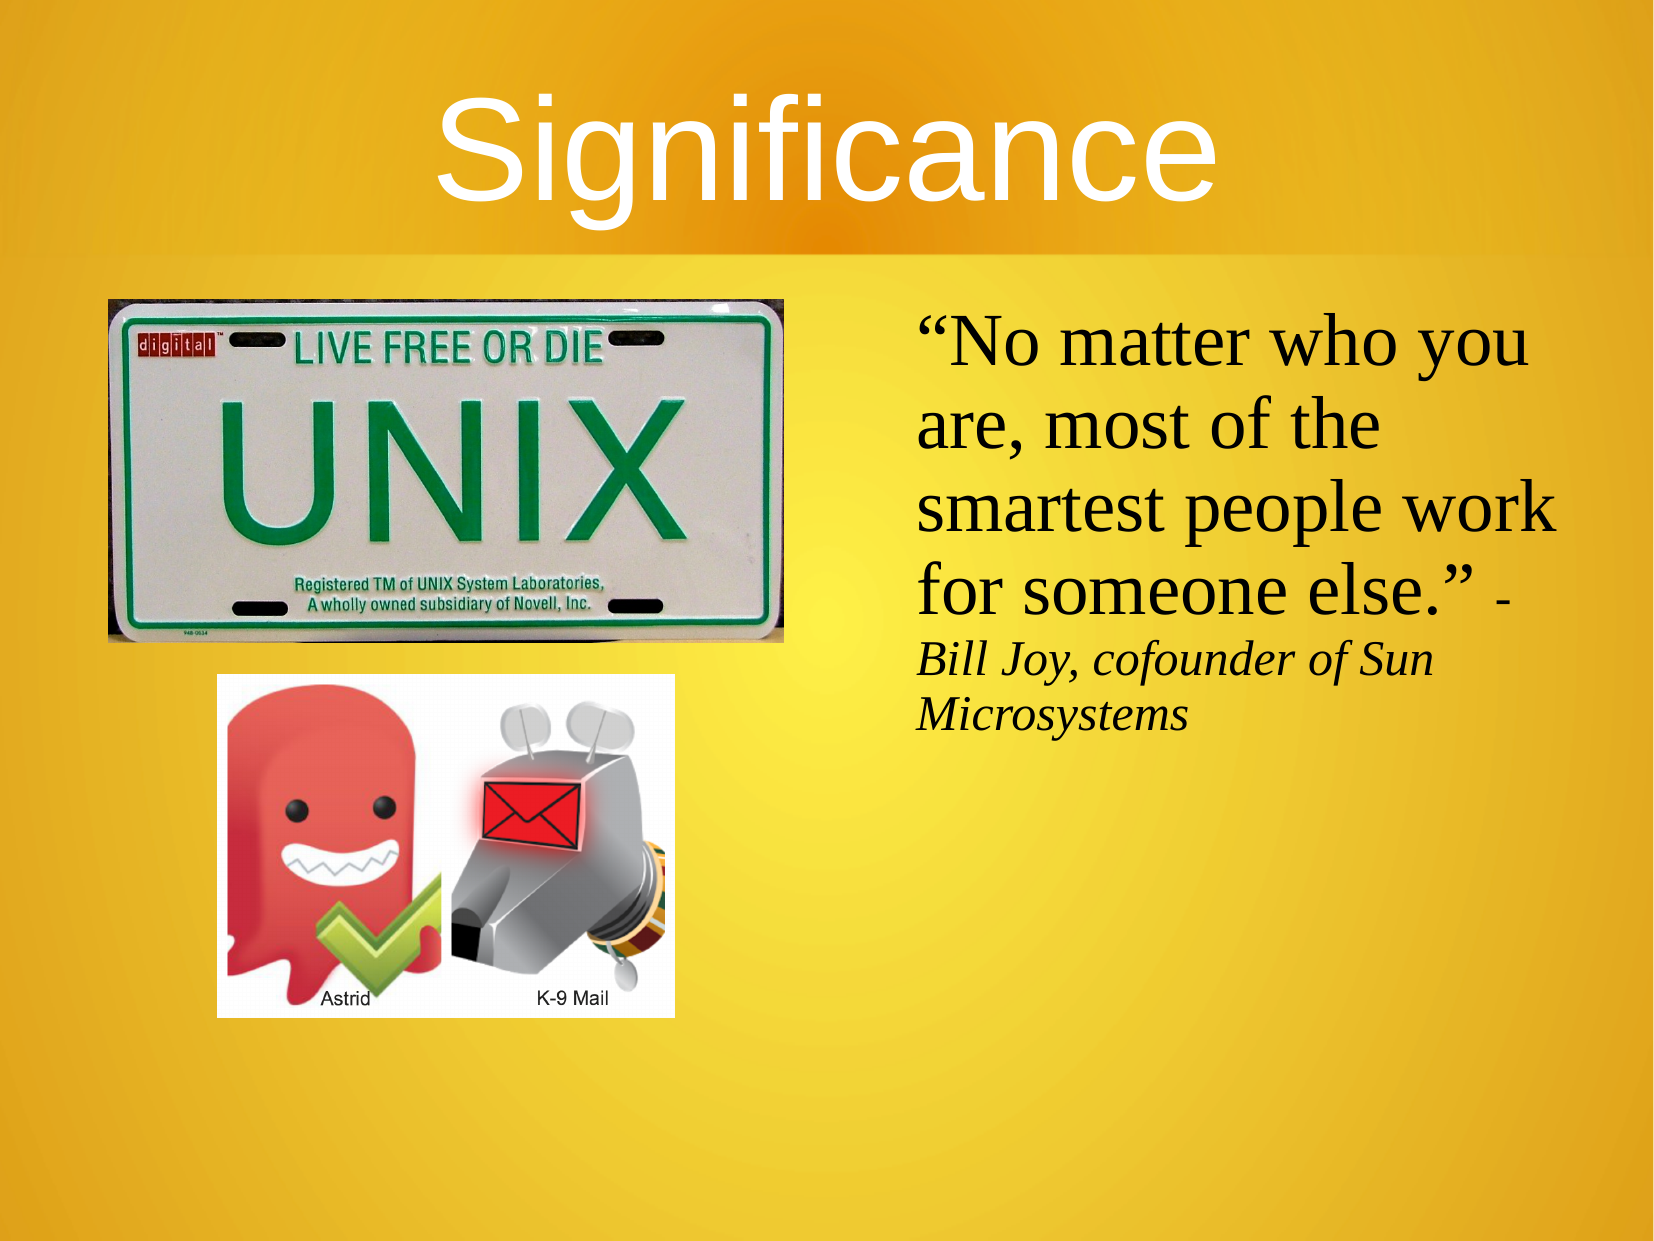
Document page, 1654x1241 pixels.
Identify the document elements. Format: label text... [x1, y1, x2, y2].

picture [0, 0, 1654, 1241]
list “No matter who you are, most of the smartest people work for someone else.” -Bill Joy, cofounder of Sun Microsystems [845, 299, 1572, 1019]
title Significance [82, 47, 1571, 252]
